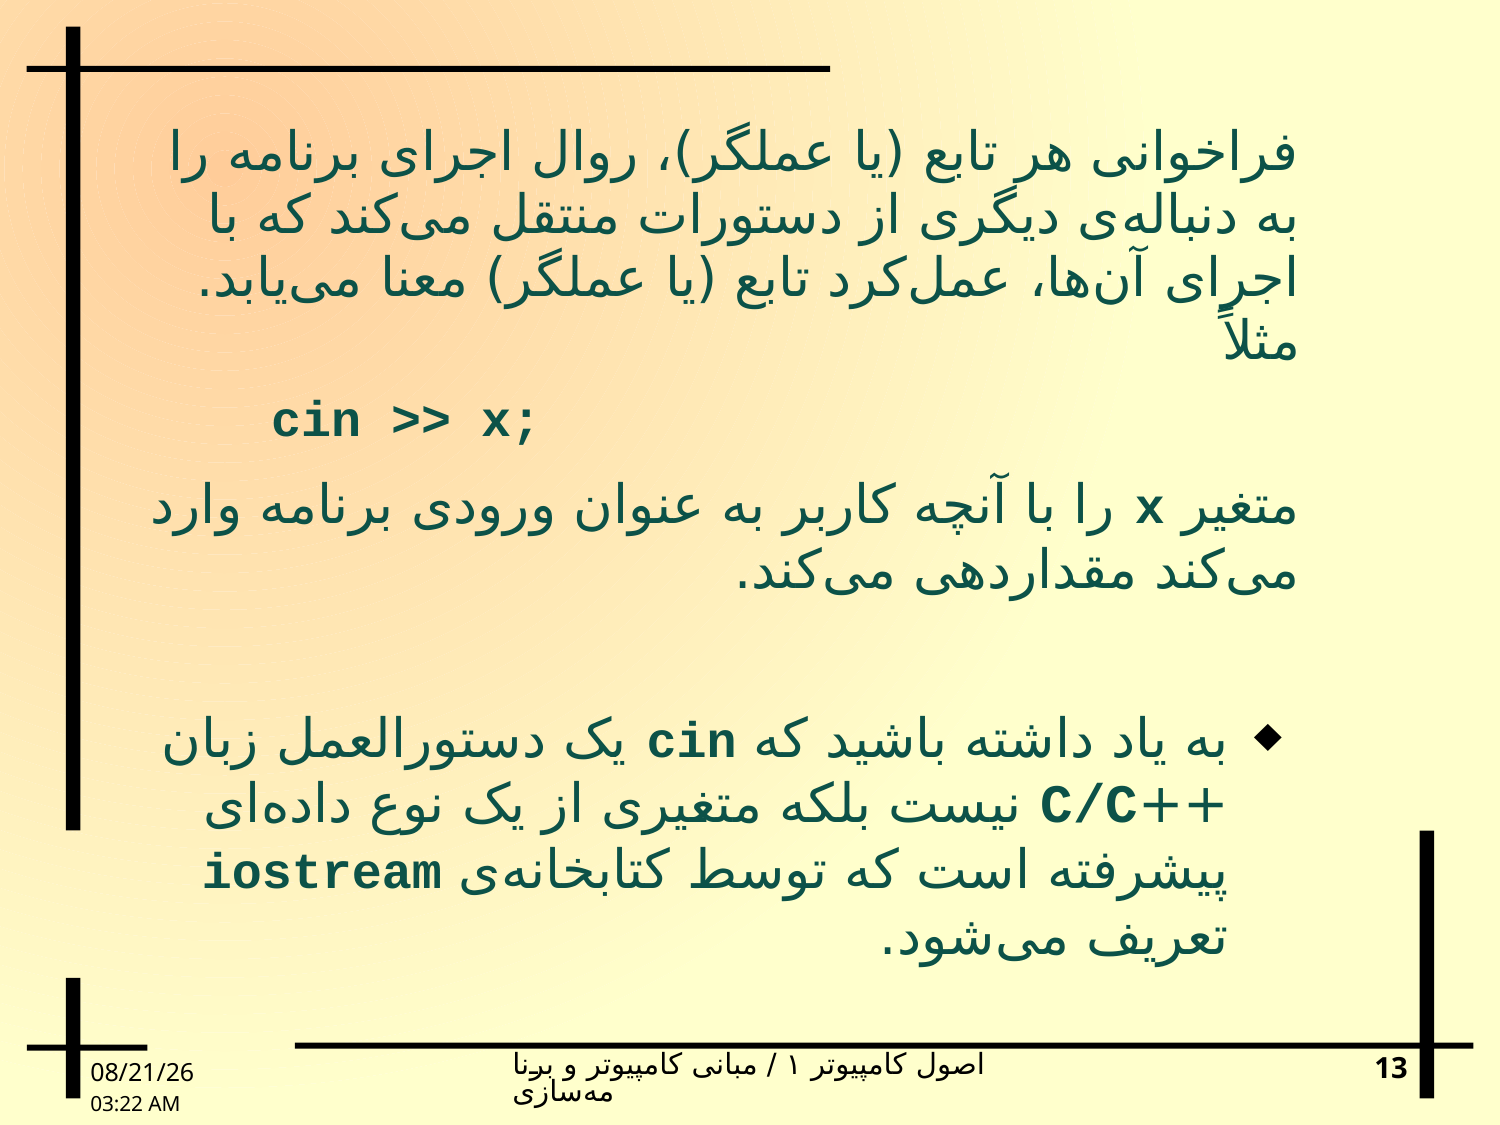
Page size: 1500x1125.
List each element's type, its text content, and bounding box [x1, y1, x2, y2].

list فراخوانی هر تابع (یا عملگر)، روال اجرای برنامه را به دنباله‌ی دیگری از دستورات منتقل می‌کند که با اجرای آن‌ها، عمل‌کرد تابع (یا عملگر) معنا می‌یابد. مثلاً cin >> x; متغیر x را با آنچه کاربر به عنوان ورودی برنامه وارد می‌کند مقداردهی می‌کند. به یاد داشته باشید که cin یک دستورالعمل زبان ++C/C نیست بلکه متغیری از یک نوع داده‌ای پیشرفته است که توسط کتابخانه‌ی iostream تعریف می‌شود. [147, 120, 1353, 1005]
